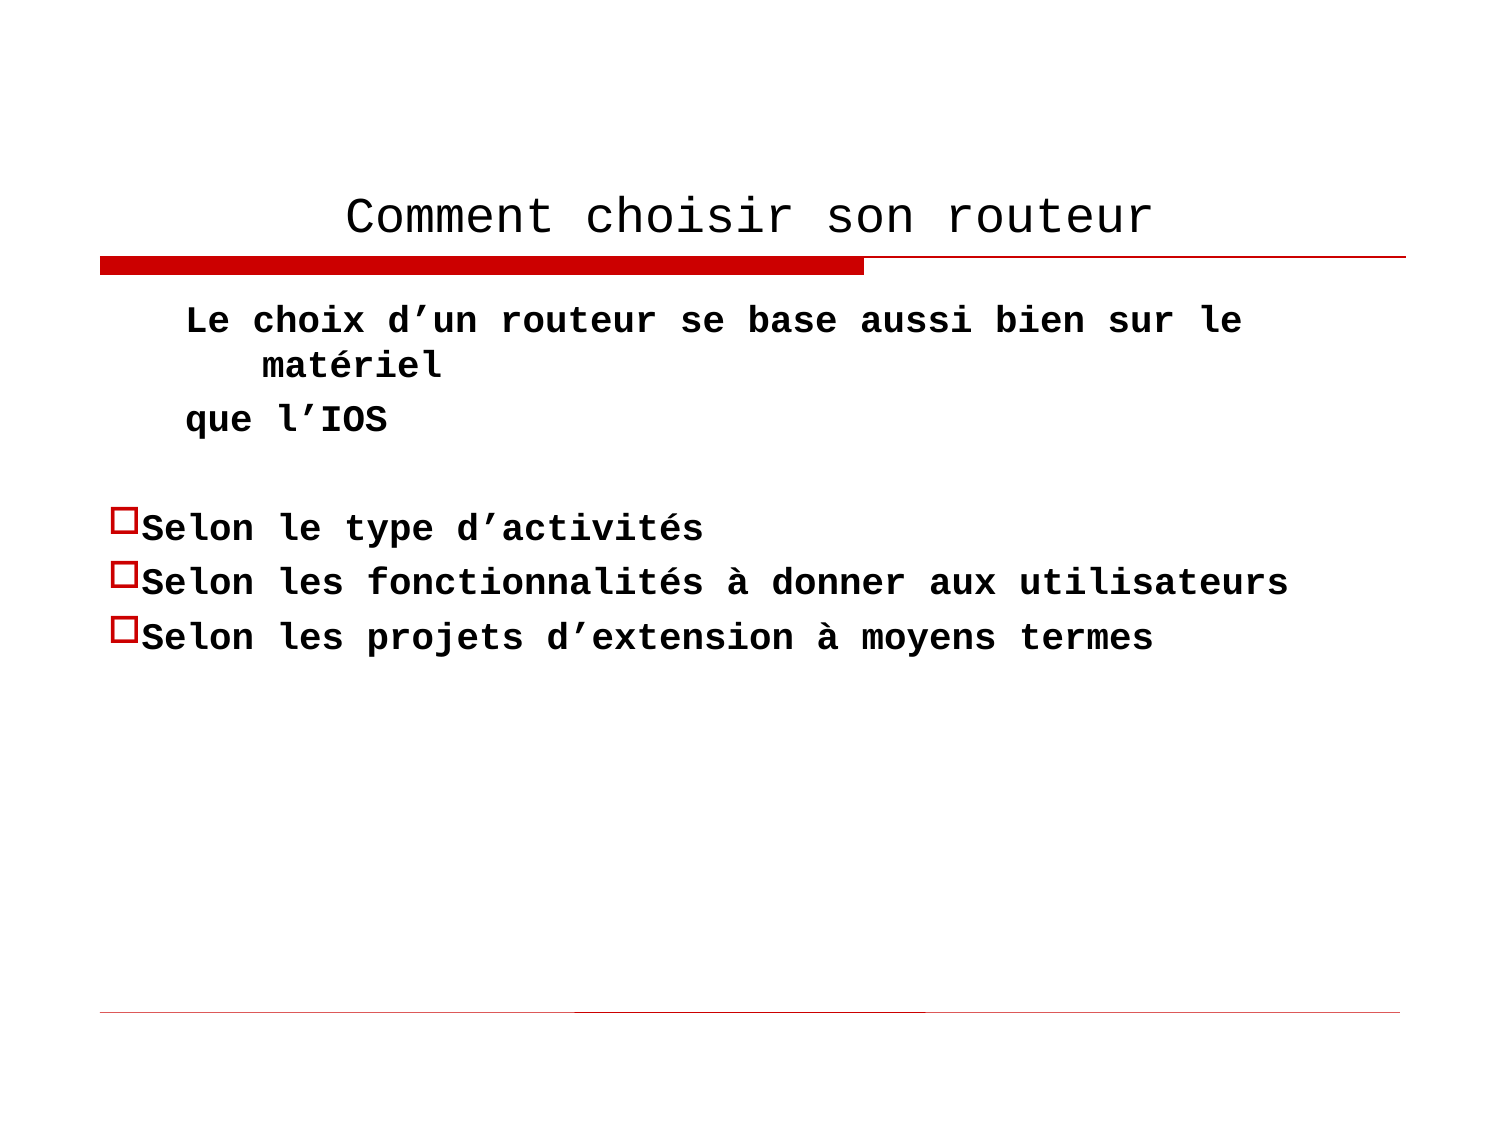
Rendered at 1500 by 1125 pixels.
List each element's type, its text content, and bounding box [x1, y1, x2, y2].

title Comment choisir son routeur [94, 50, 1407, 250]
list Le choix d’un routeur se base aussi bien sur le matériel que l’IOS Selon le type d’activités Selon les fonctionnalités à donner aux utilisateurs Selon les projets d’extension à moyens termes [92, 287, 1406, 988]
